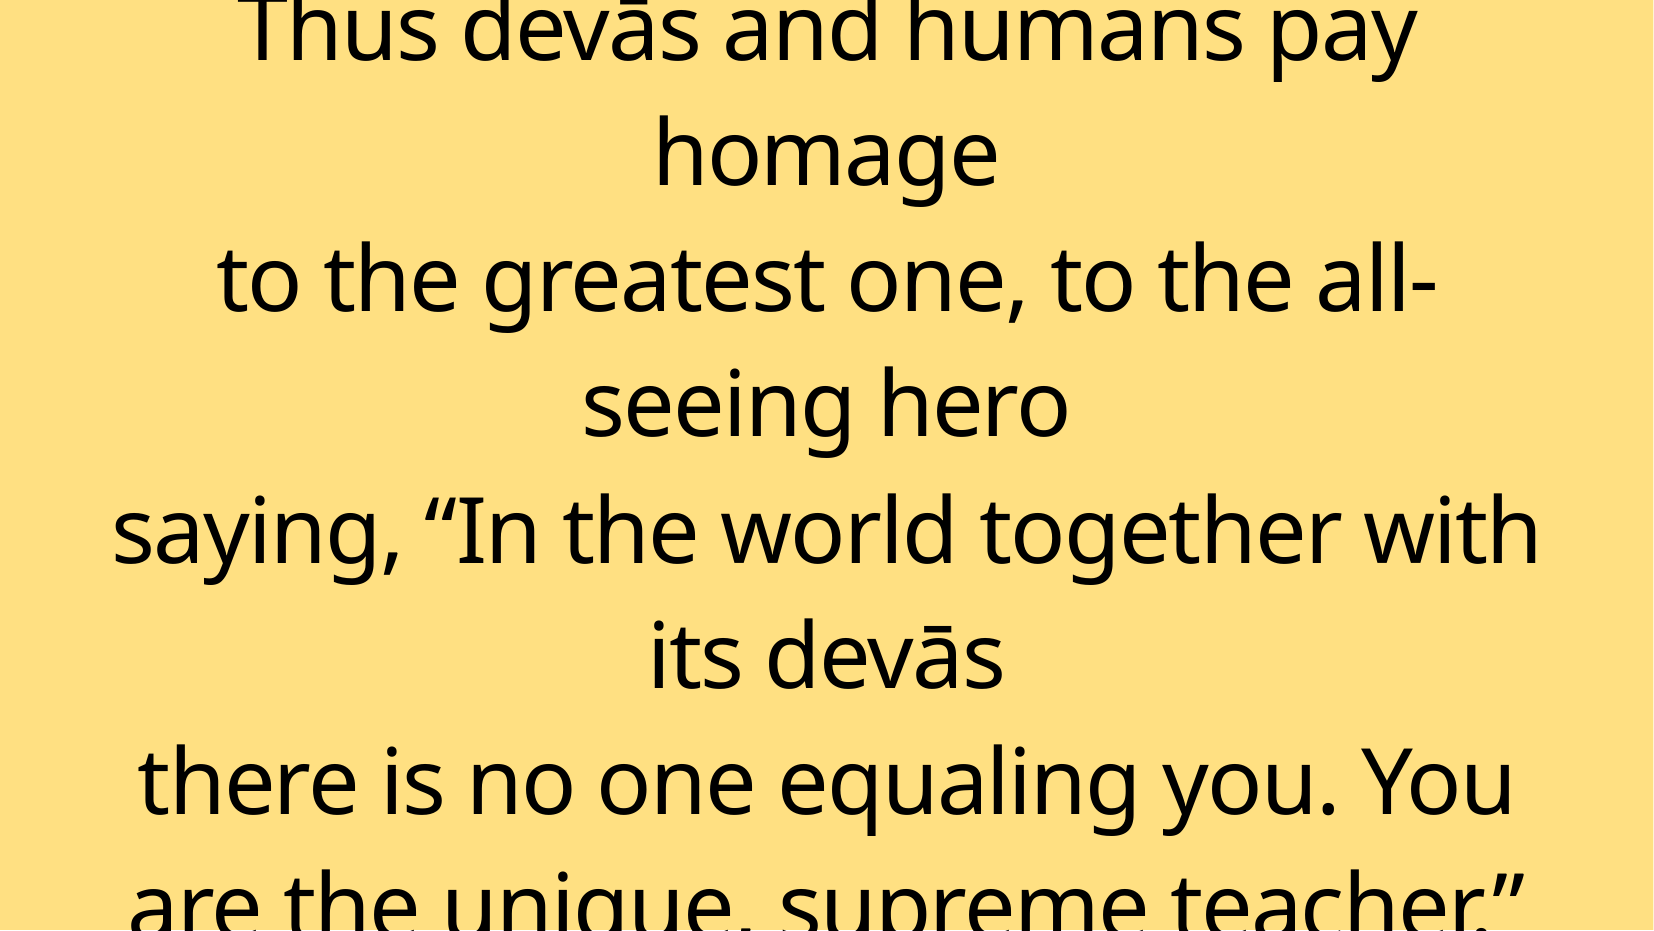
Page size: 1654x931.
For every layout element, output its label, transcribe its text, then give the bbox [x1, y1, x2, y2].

subtitle Thus devās and humans pay homage to the greatest one, to the all-seeing hero saying, “In the world together with its devās there is no one equaling you. You are the unique, supreme teacher.” [82, 0, 1571, 931]
